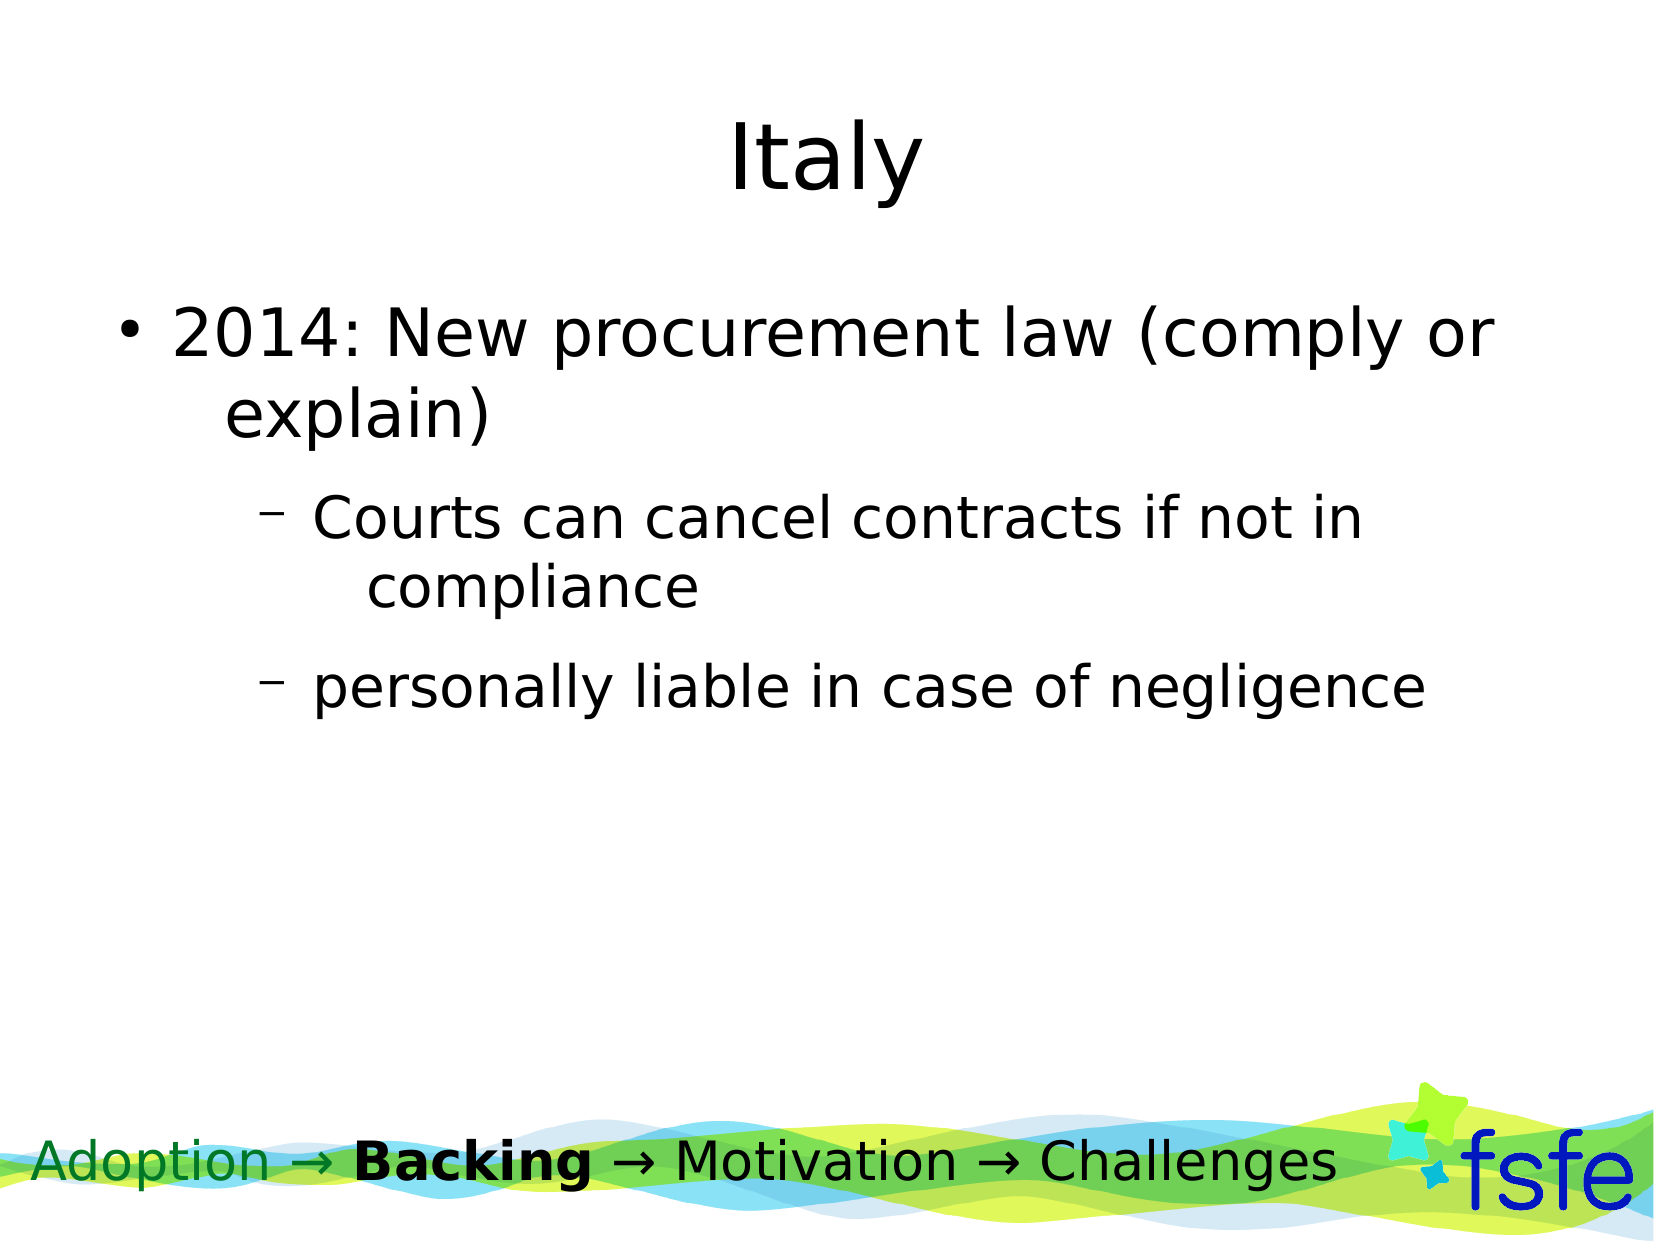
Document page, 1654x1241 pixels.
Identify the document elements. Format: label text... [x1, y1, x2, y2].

title Adoption → Backing → Motivation → Challenges [0, 1100, 1371, 1217]
picture [0, 1081, 1654, 1241]
list 2014: New procurement law (comply or explain) Courts can cancel contracts if not in compliance personally liable in case of negligence [82, 290, 1571, 1010]
title Italy [82, 49, 1571, 257]
